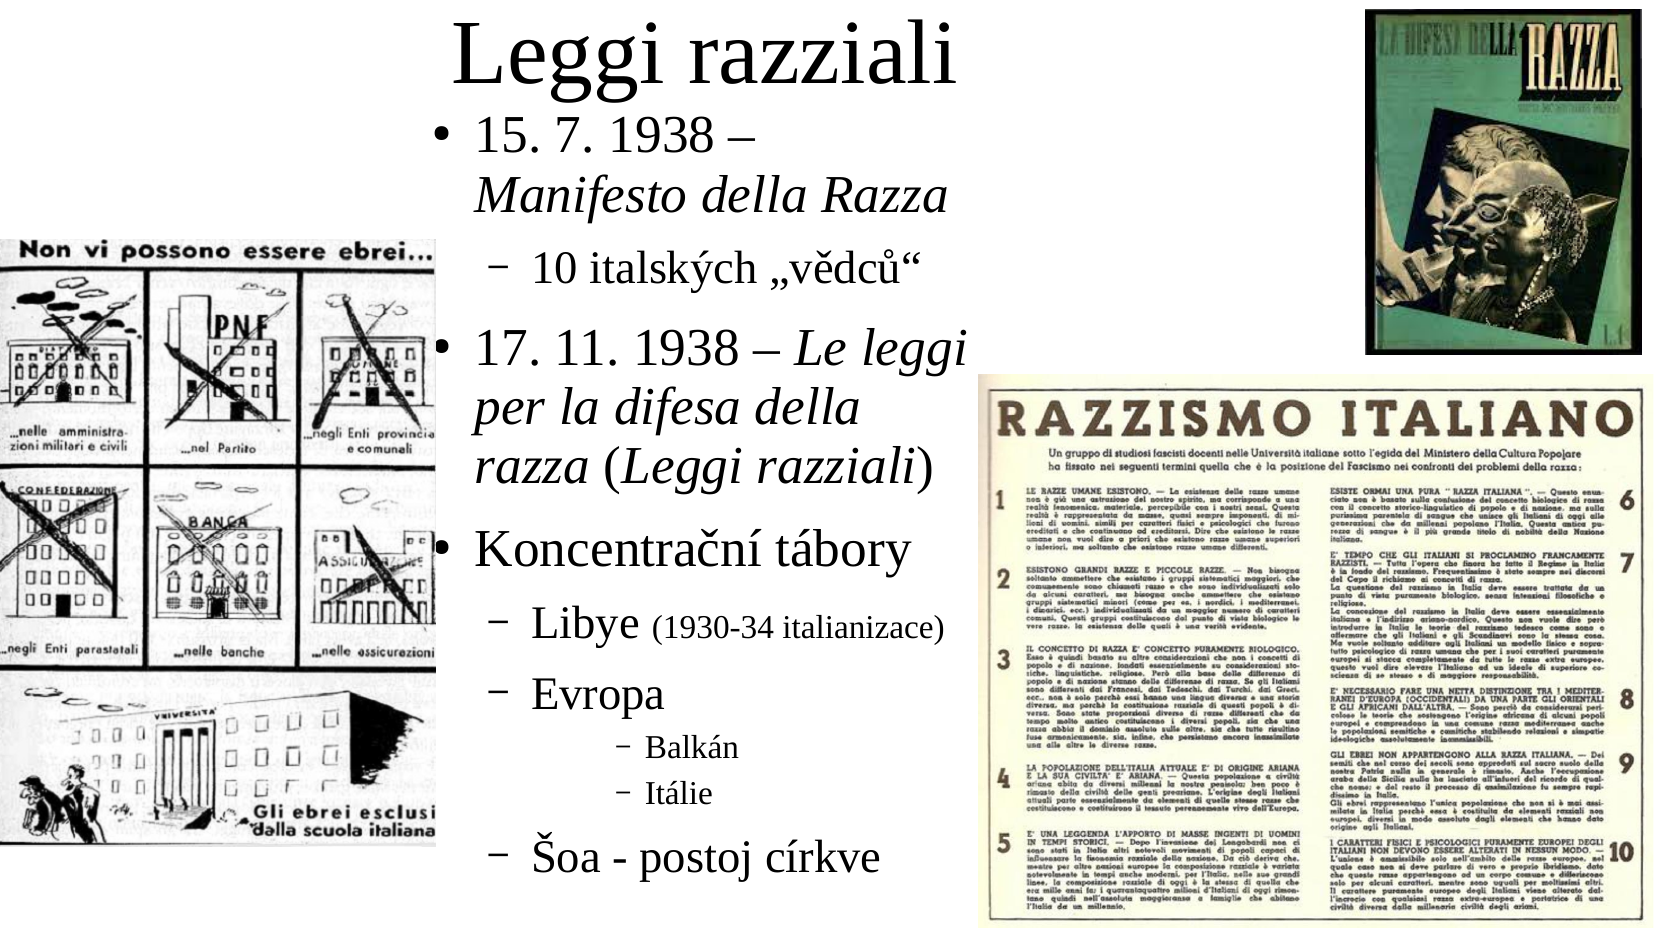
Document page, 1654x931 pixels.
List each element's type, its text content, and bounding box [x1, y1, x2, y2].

picture [0, 239, 436, 847]
list 15. 7. 1938 – Manifesto della Razza 10 italských „vědců“ 17. 11. 1938 – Le leggi per la difesa della razza (Leggi razziali) Koncentrační tábory Libye (1930-34 italianizace) Evropa Balkán Itálie Šoa - postoj církve [417, 105, 976, 931]
title Leggi razziali [360, 0, 1051, 106]
picture [1365, 9, 1642, 355]
picture [978, 374, 1654, 928]
